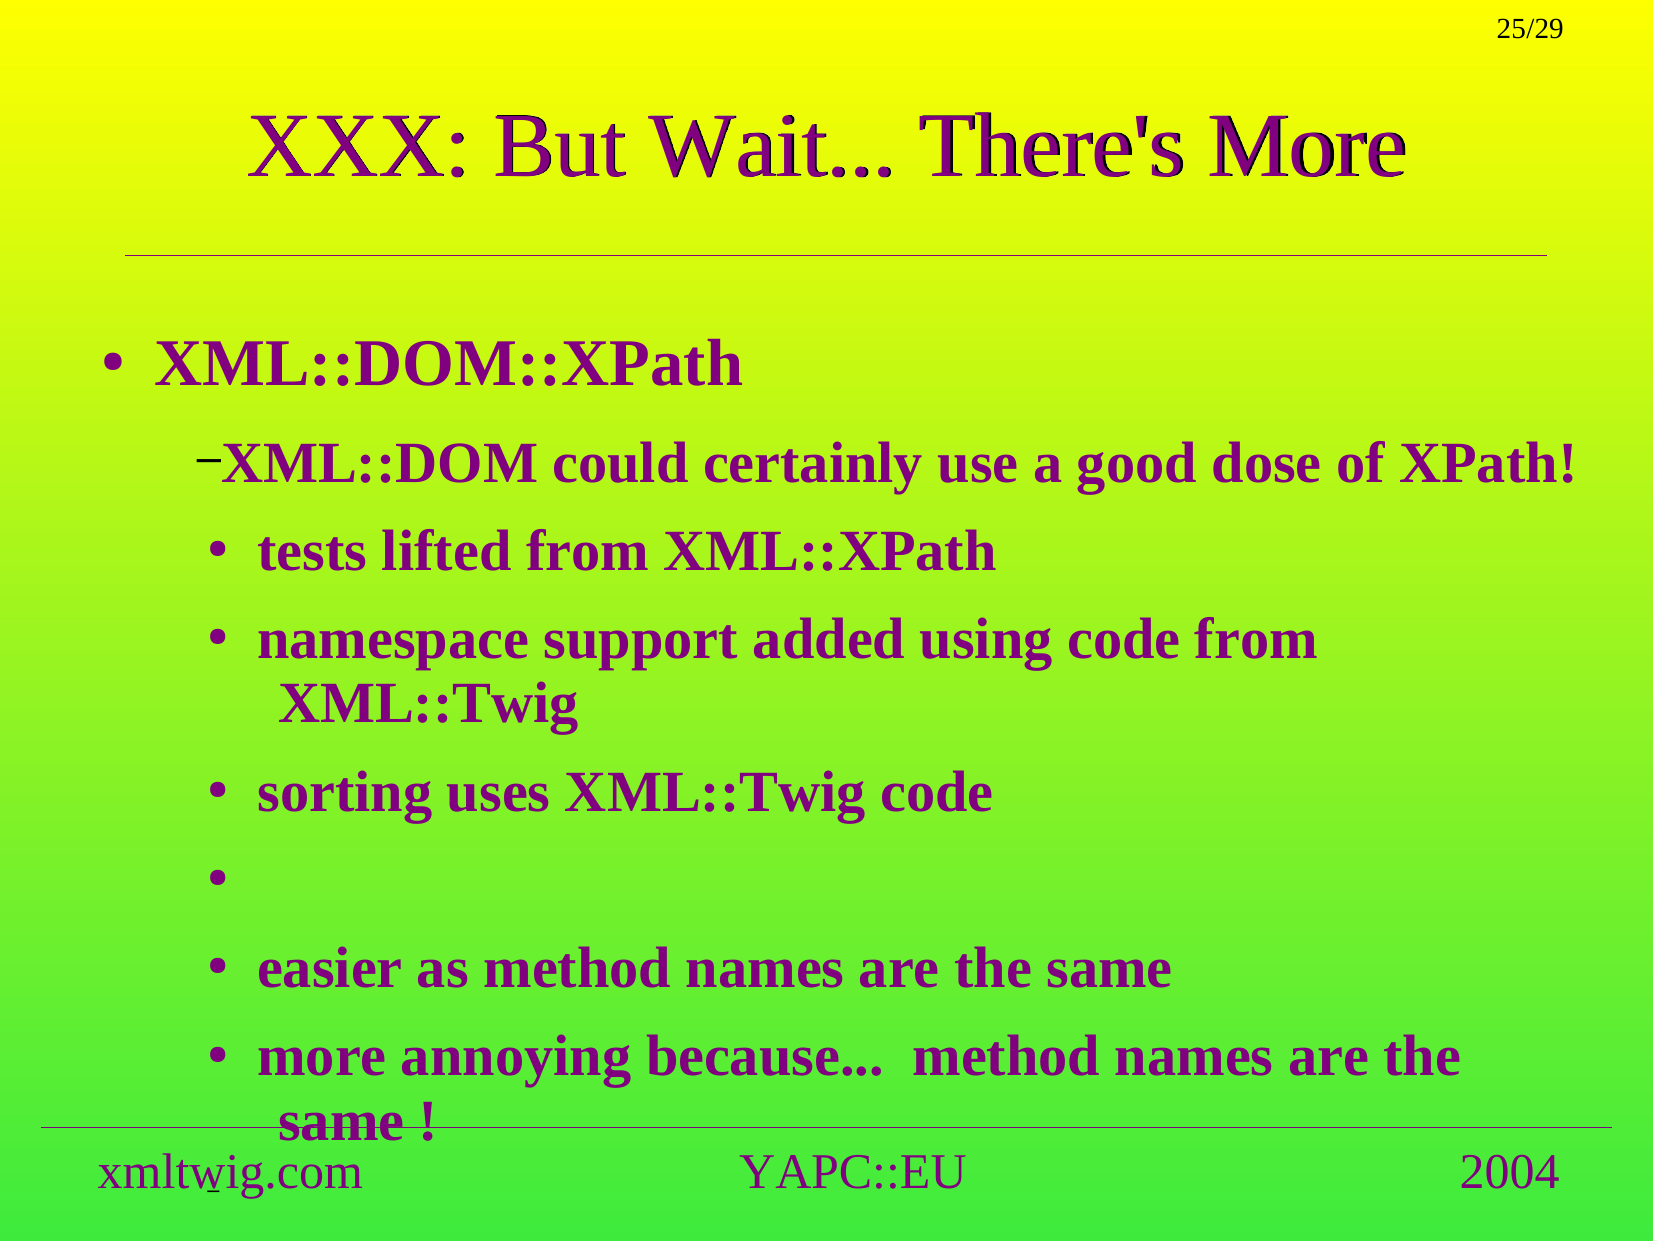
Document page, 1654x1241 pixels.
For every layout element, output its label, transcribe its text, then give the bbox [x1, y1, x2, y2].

list XML::DOM::XPath XML::DOM could certainly use a good dose of XPath! tests lifted from XML::XPath namespace support added using code from XML::Twig sorting uses XML::Twig code easier as method names are the same more annoying because... method names are the same ! [65, 326, 1624, 1241]
title XXX: But Wait... There's More [121, 66, 1533, 225]
